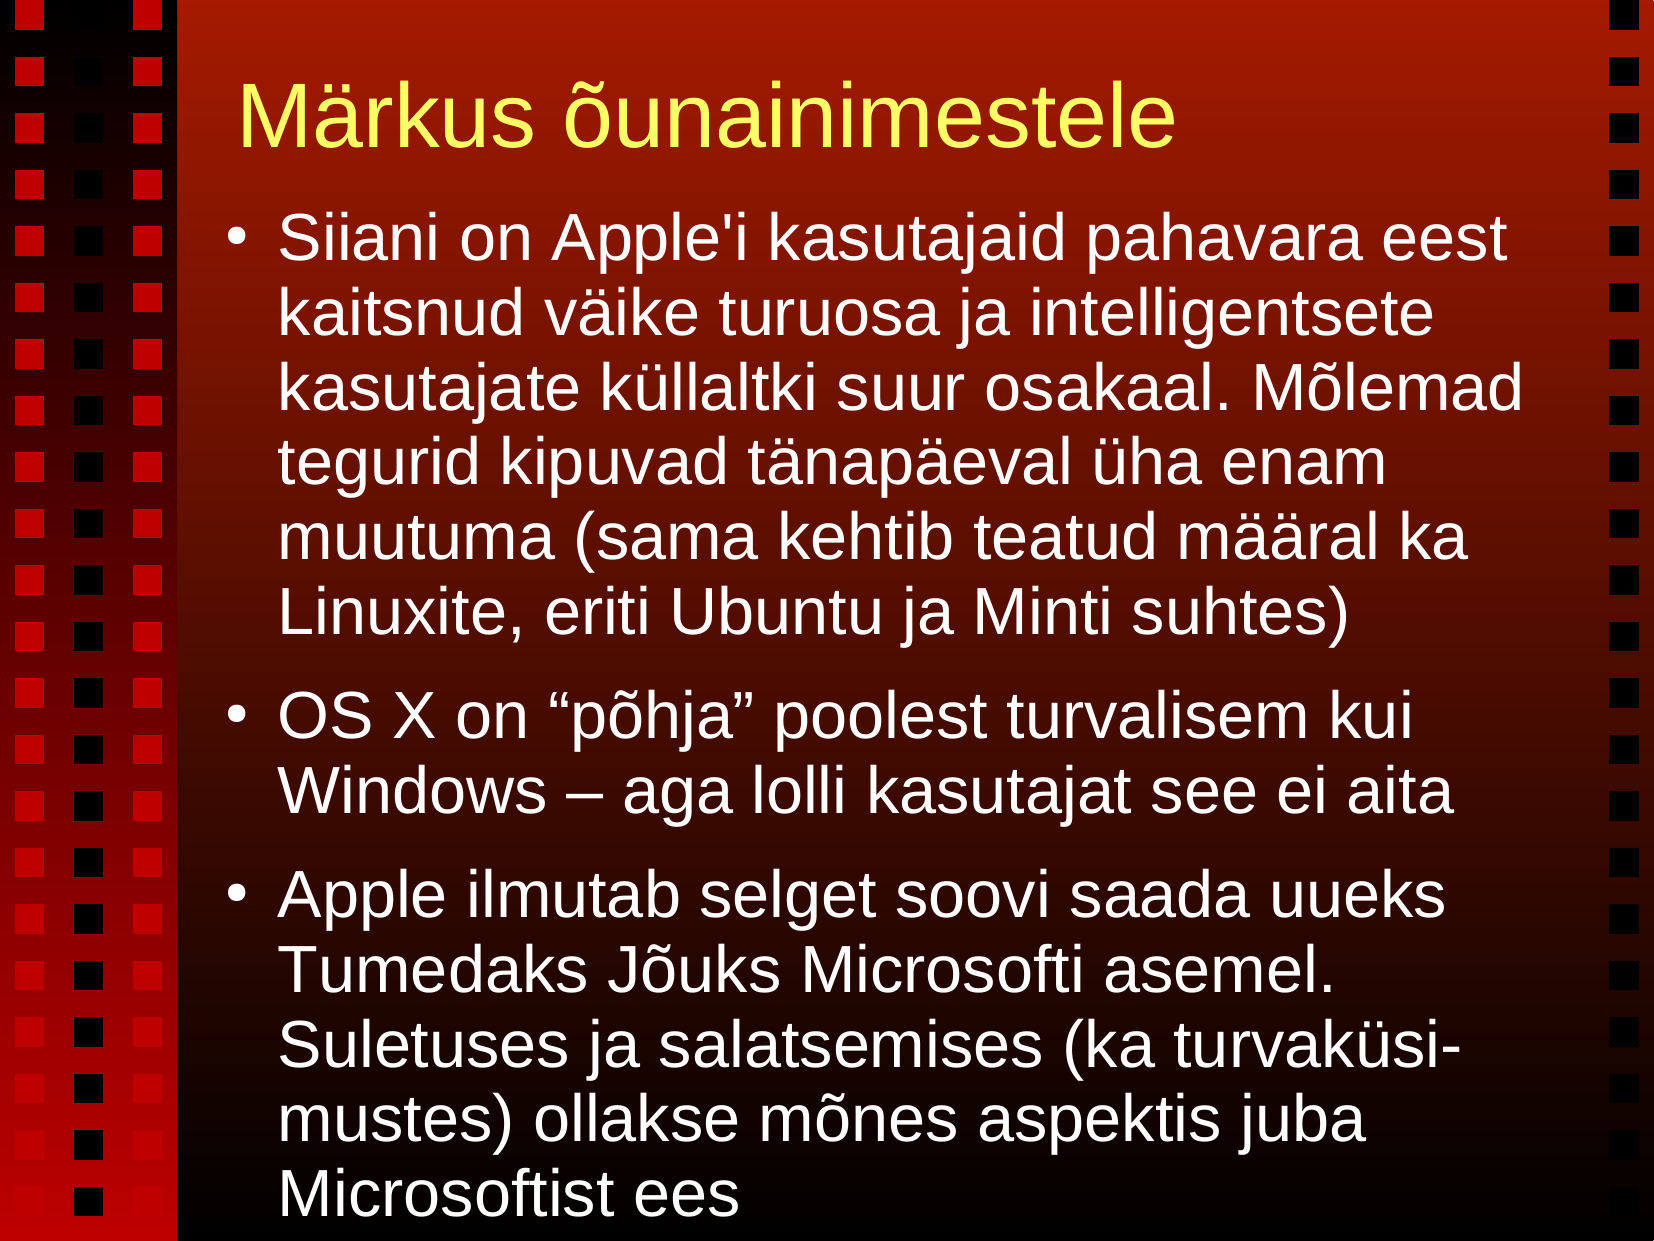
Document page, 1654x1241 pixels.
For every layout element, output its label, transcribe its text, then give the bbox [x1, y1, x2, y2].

list Siiani on Apple'i kasutajaid pahavara eest kaitsnud väike turuosa ja intelligentsete kasutajate küllaltki suur osakaal. Mõlemad tegurid kipuvad tänapäeval üha enam muutuma (sama kehtib teatud määral ka Linuxite, eriti Ubuntu ja Minti suhtes) OS X on “põhja” poolest turvalisem kui Windows – aga lolli kasutajat see ei aita Apple ilmutab selget soovi saada uueks Tumedaks Jõuks Microsofti asemel. Suletuses ja salatsemises (ka turvaküsi-mustes) ollakse mõnes aspektis juba Microsoftist ees [206, 199, 1542, 1231]
title Märkus õunainimestele [236, 11, 1571, 219]
